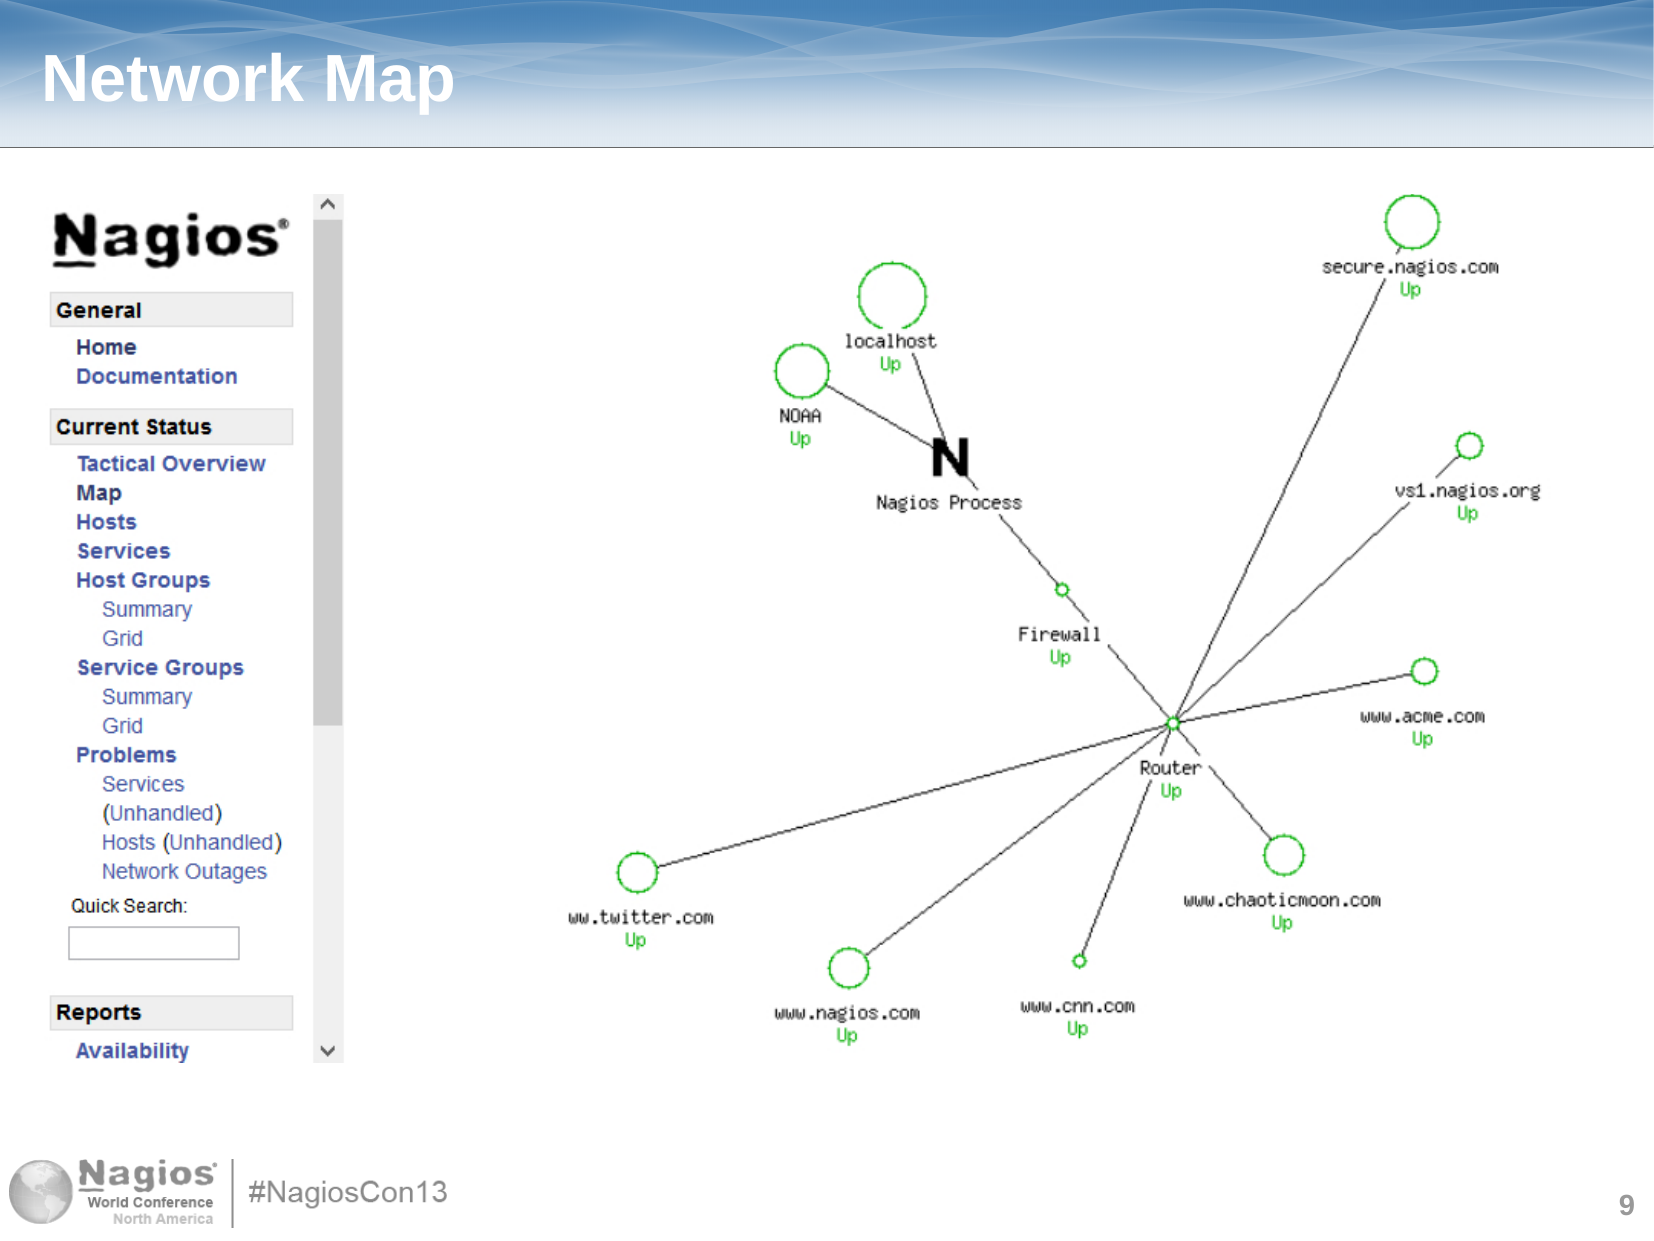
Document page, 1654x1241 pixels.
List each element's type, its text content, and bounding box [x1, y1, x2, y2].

picture [9, 1159, 453, 1228]
picture [0, 0, 1654, 147]
title Network Map [41, 29, 1248, 127]
picture [44, 194, 1595, 1063]
